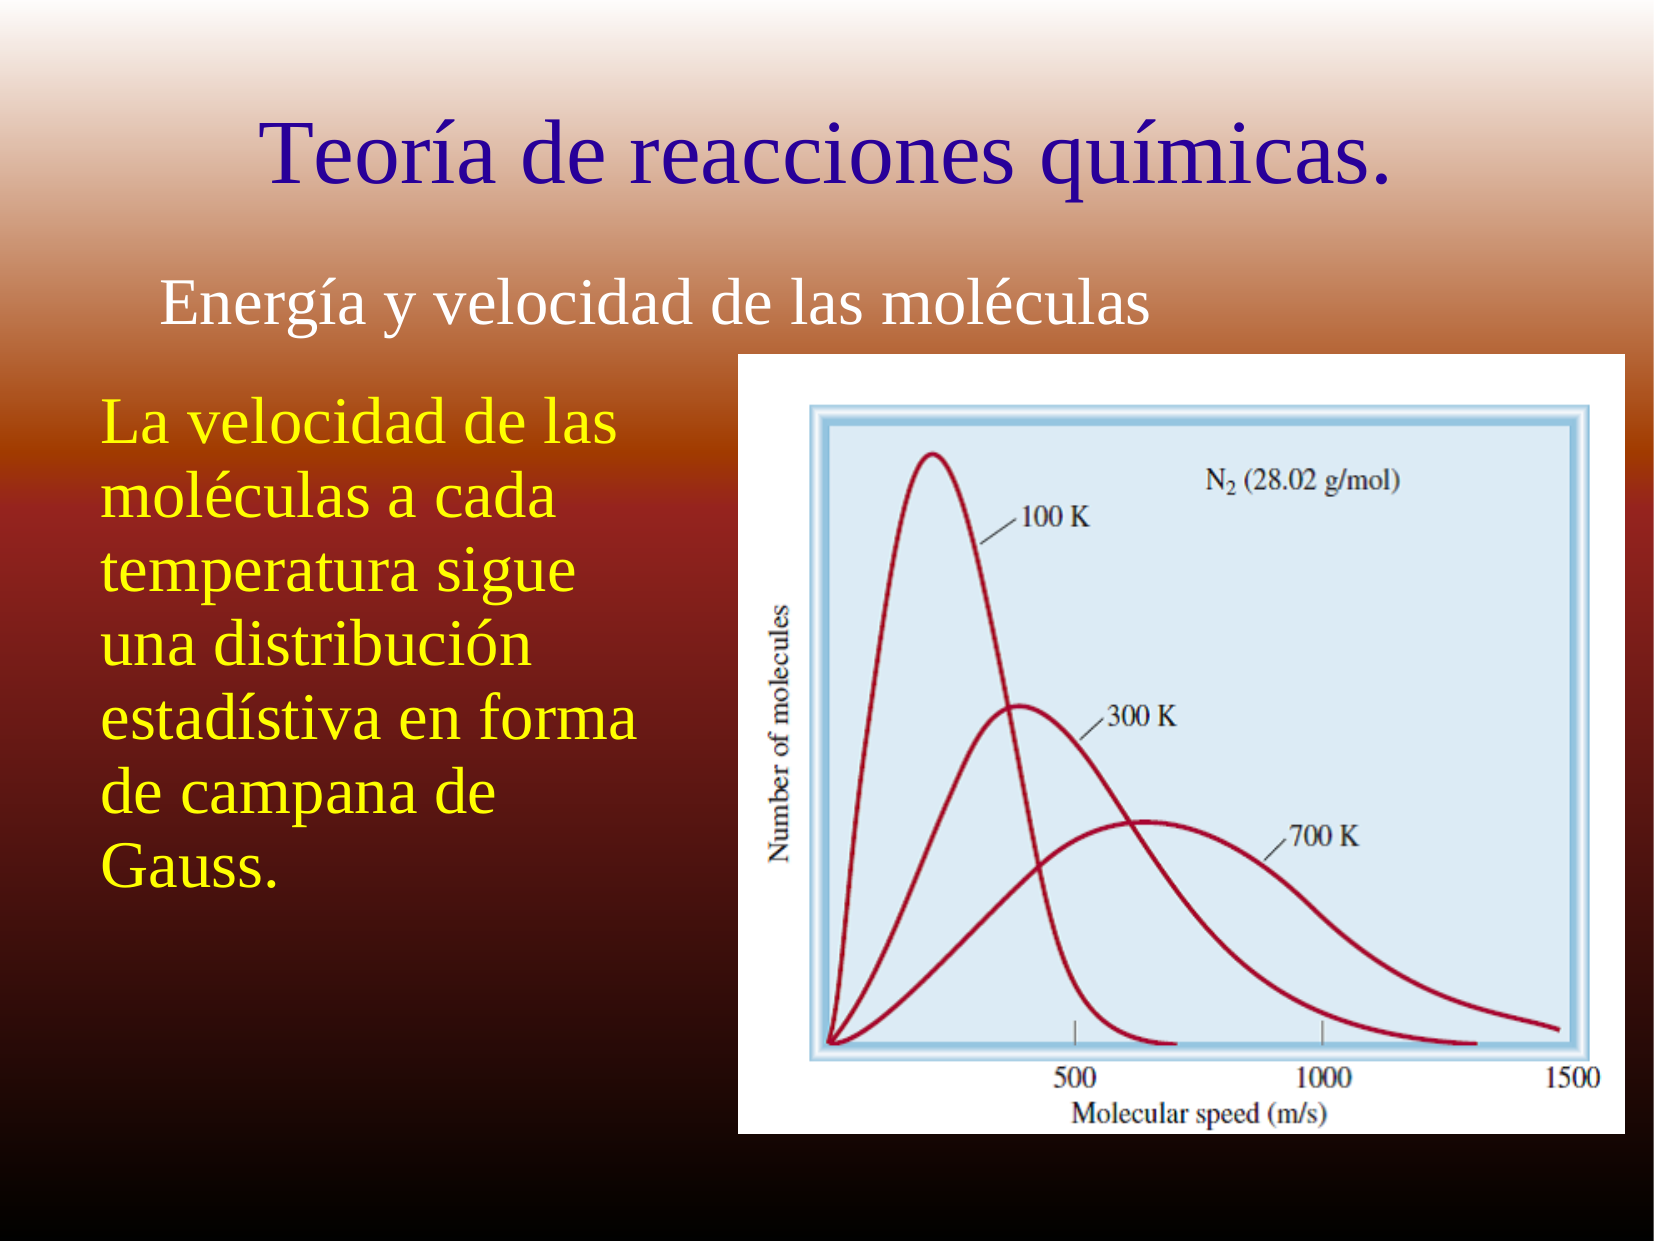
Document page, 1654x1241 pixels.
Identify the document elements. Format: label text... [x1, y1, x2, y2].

picture [0, 0, 1654, 1241]
title Teoría de reacciones químicas. [82, 49, 1571, 257]
list La velocidad de las moléculas a cada temperatura sigue una distribución estadístiva en forma de campana de Gauss. [29, 383, 680, 1157]
text_box Energía y velocidad de las moléculas [88, 265, 1554, 414]
